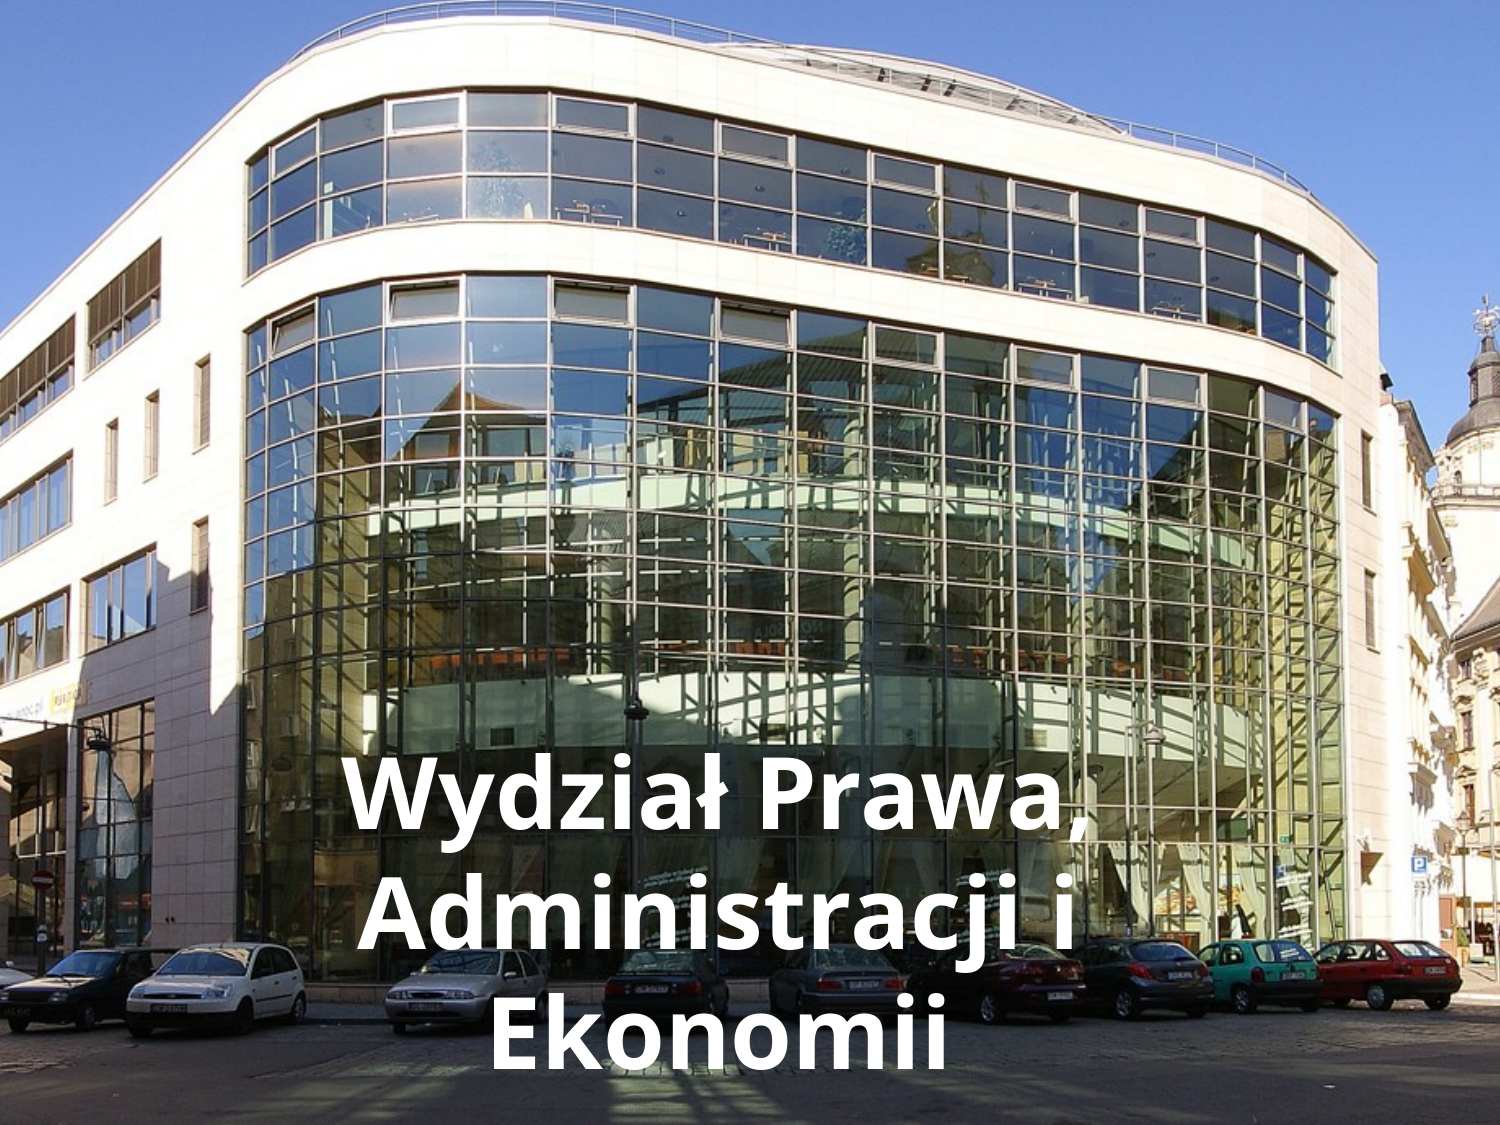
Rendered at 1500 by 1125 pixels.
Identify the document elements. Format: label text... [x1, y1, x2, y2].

picture [0, 0, 1500, 1125]
title Wydział Prawa, Administracji i Ekonomii [106, 722, 1332, 910]
